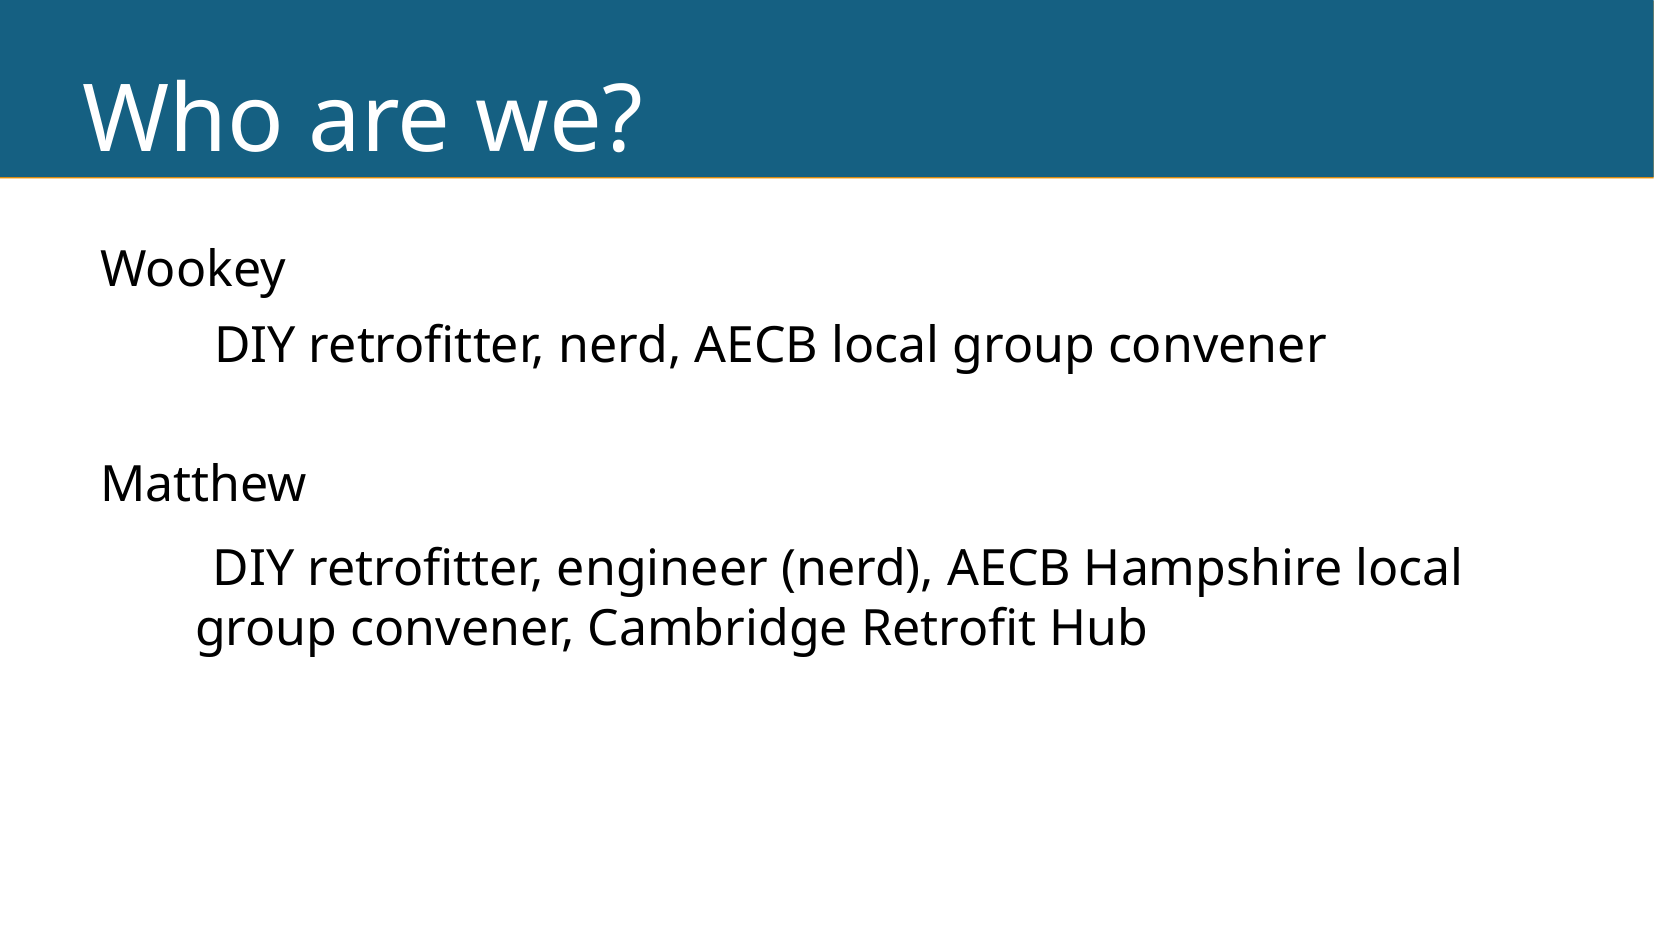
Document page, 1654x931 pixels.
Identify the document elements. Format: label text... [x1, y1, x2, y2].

title Who are we? [82, 14, 1571, 171]
list Wookey DIY retrofitter, nerd, AECB local group convener Matthew DIY retrofitter, engineer (nerd), AECB Hampshire local group convener, Cambridge Retrofit Hub [82, 236, 1563, 811]
